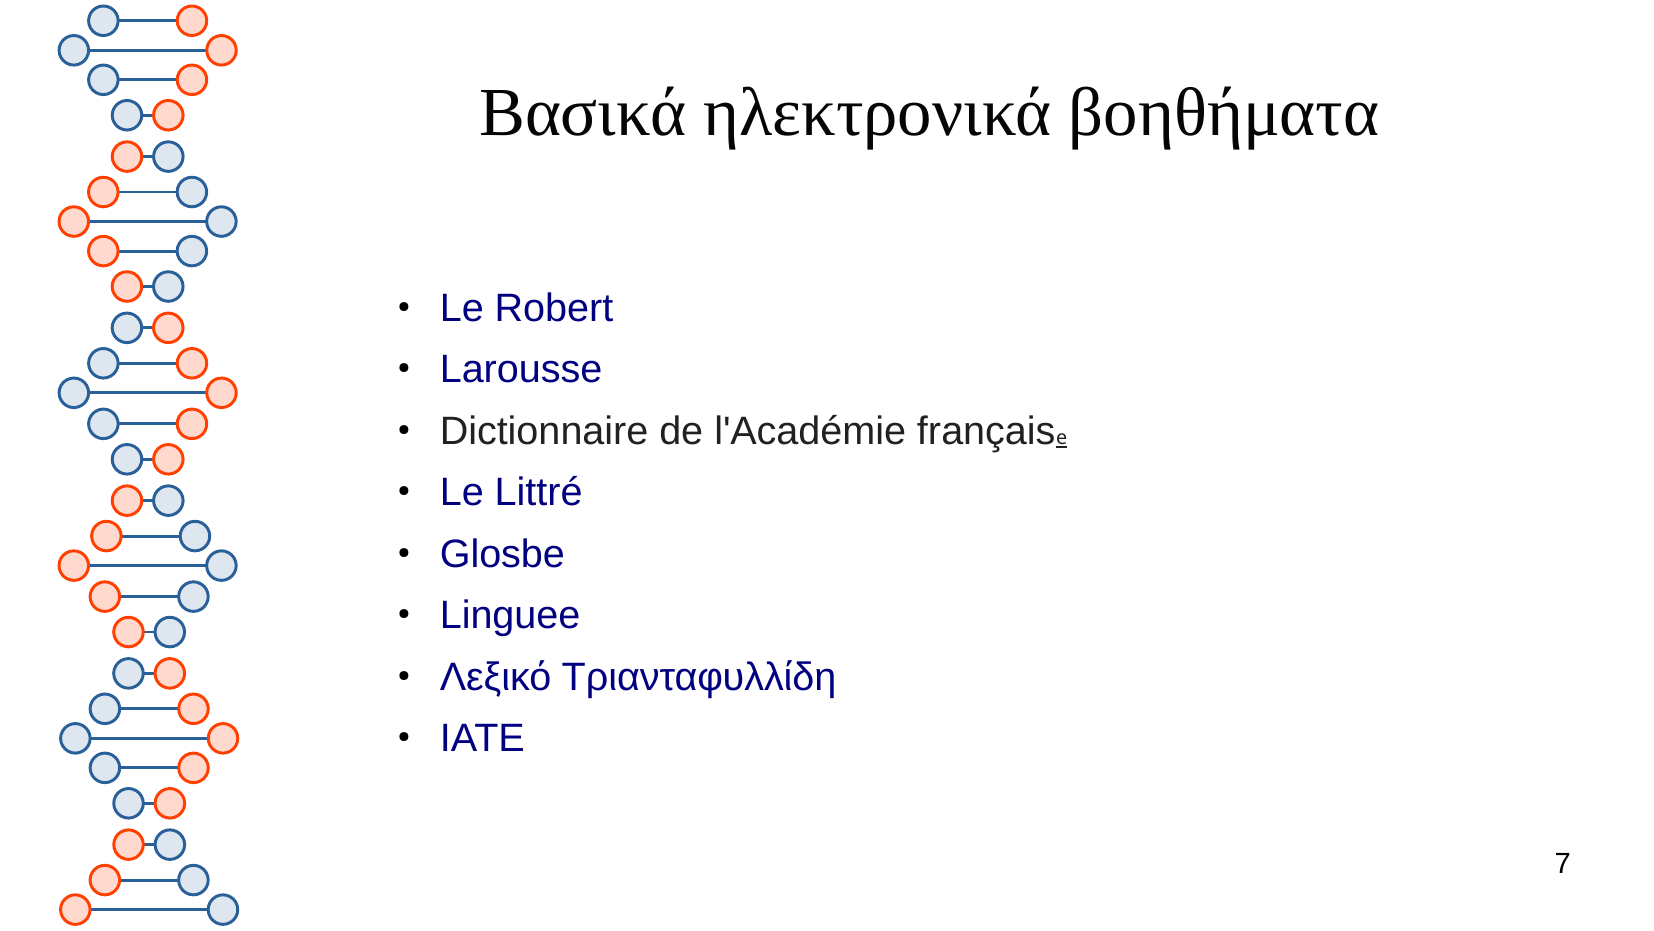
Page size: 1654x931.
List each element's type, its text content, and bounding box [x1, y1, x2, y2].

list Le Robert Larousse Dictionnaire de l'Académie française Le Littré Glosbe Linguee Λεξικό Τριανταφυλλίδη IATE [383, 224, 1595, 764]
title Βασικά ηλεκτρονικά βοηθήματα [265, 35, 1595, 189]
